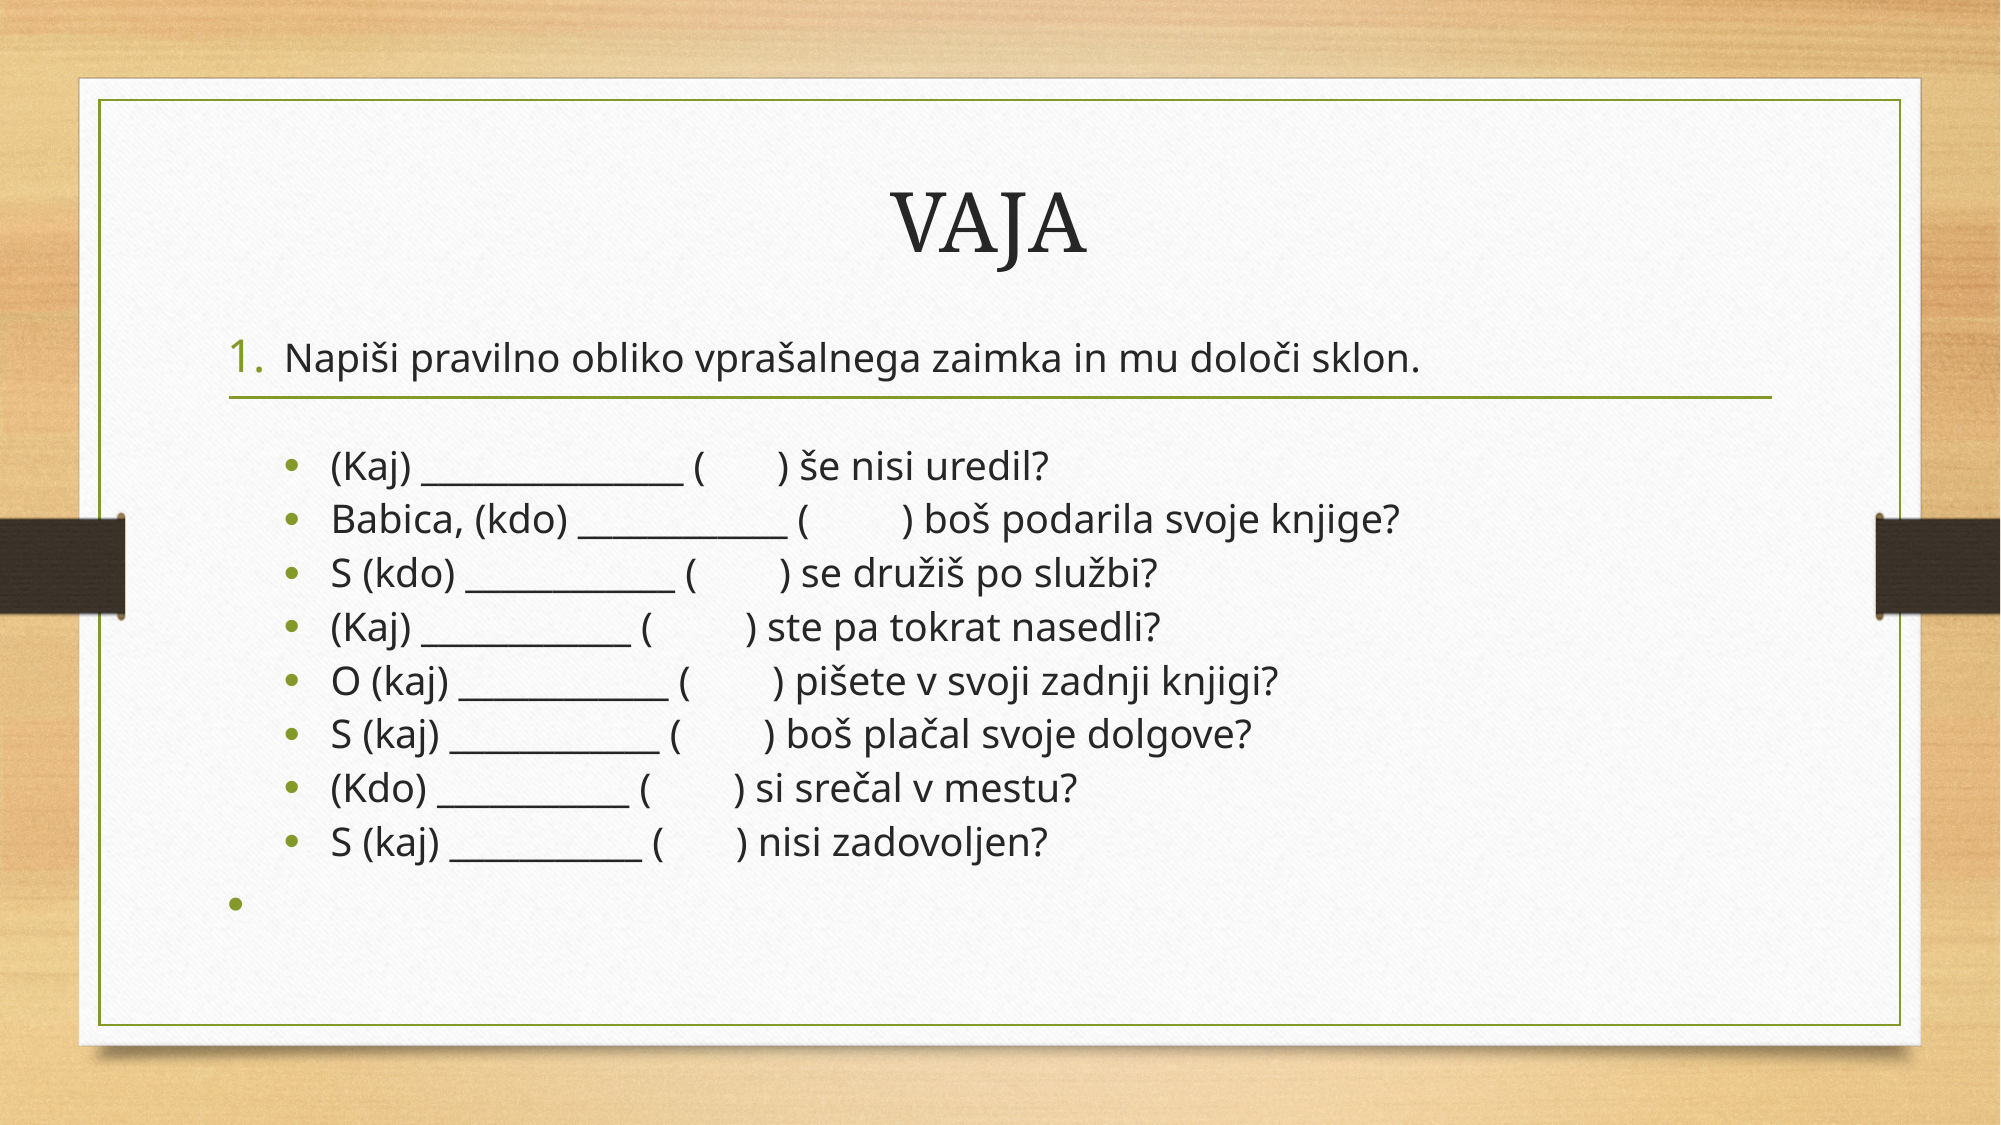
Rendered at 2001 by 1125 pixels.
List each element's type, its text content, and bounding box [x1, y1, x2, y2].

title VAJA [212, 161, 1788, 279]
list Napiši pravilno obliko vprašalnega zaimka in mu določi sklon. (Kaj) _______________ ( ) še nisi uredil? Babica, (kdo) ____________ ( ) boš podarila svoje knjige? S (kdo) ____________ ( ) se družiš po službi? (Kaj) ____________ ( ) ste pa tokrat nasedli? O (kaj) ____________ ( ) pišete v svoji zadnji knjigi? S (kaj) ____________ ( ) boš plačal svoje dolgove? (Kdo) ___________ ( ) si srečal v mestu? S (kaj) ___________ ( ) nisi zadovoljen? [212, 332, 1788, 1018]
